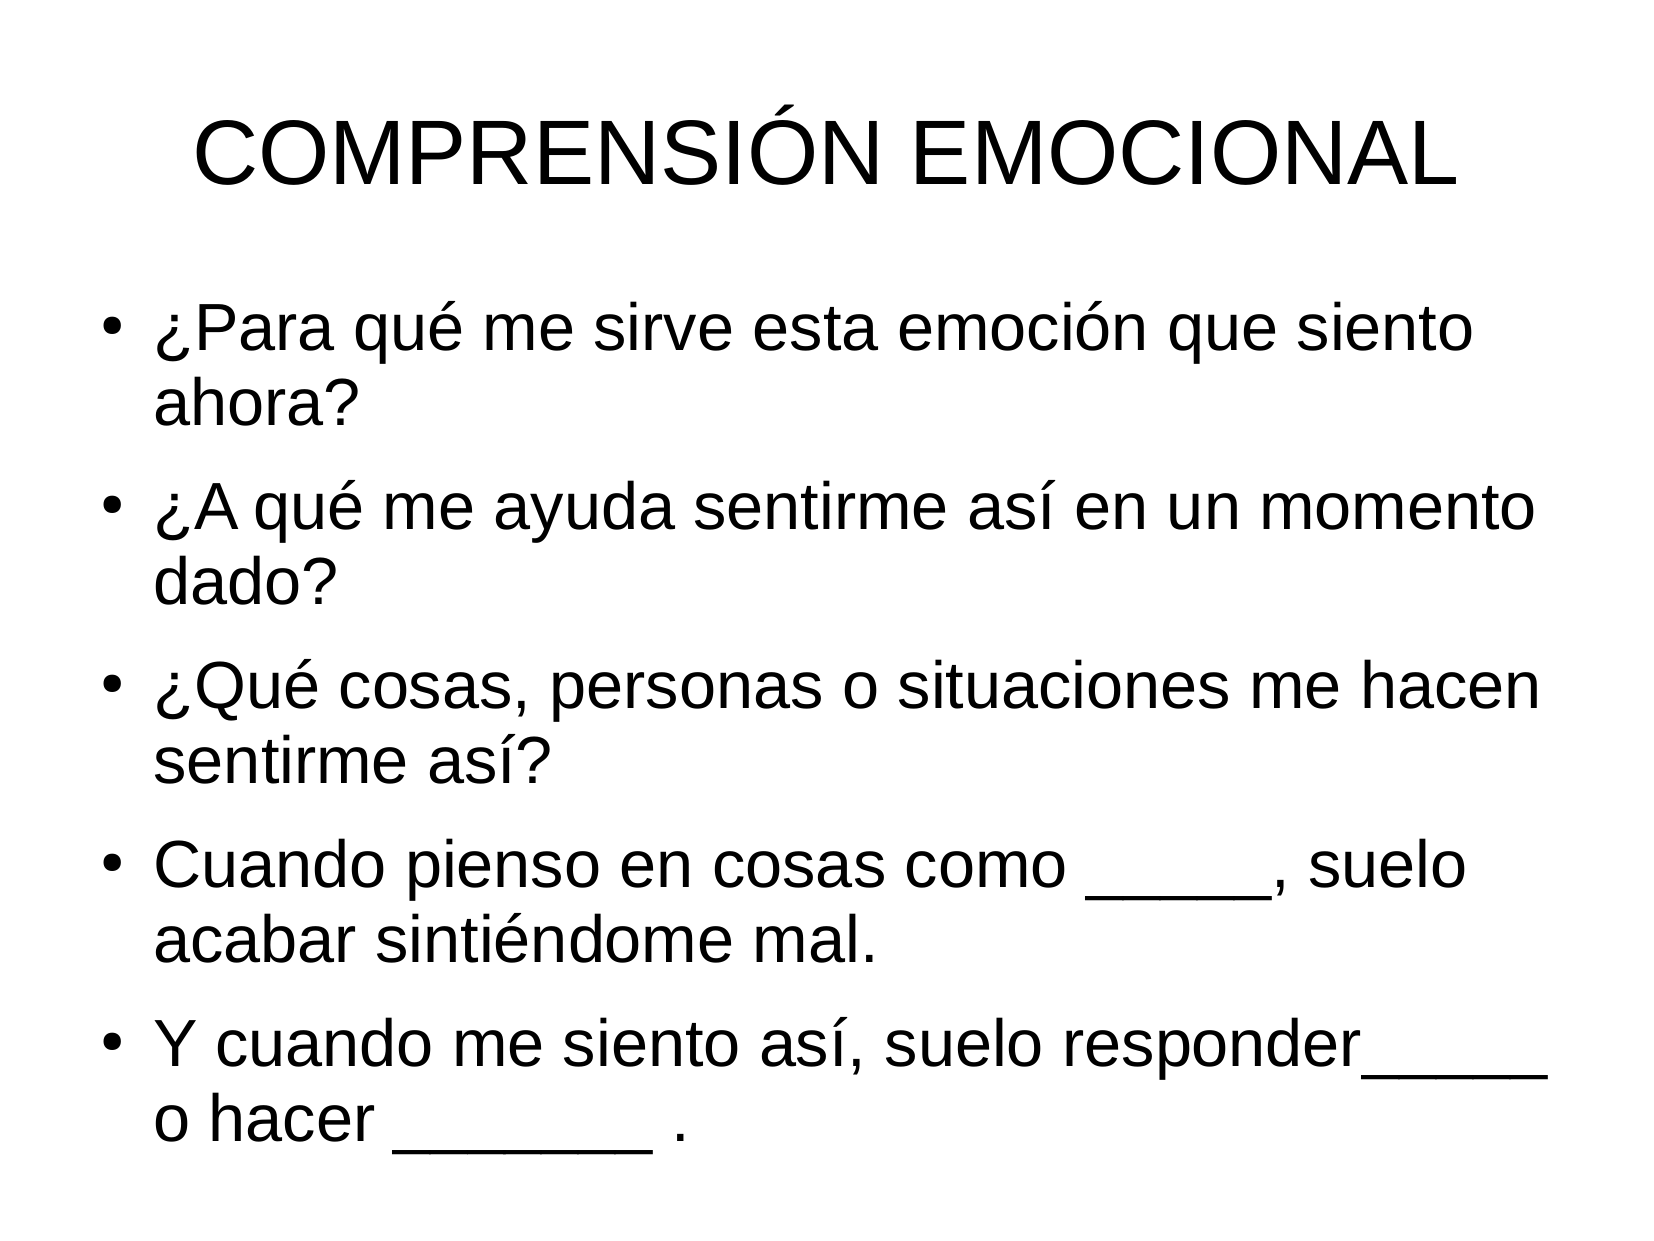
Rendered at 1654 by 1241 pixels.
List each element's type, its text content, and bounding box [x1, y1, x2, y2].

list ¿Para qué me sirve esta emoción que siento ahora? ¿A qué me ayuda sentirme así en un momento dado? ¿Qué cosas, personas o situaciones me hacen sentirme así? Cuando pienso en cosas como _____, suelo acabar sintiéndome mal. Y cuando me siento así, suelo responder_____ o hacer _______ . [82, 290, 1571, 1157]
title COMPRENSIÓN EMOCIONAL [82, 49, 1571, 257]
